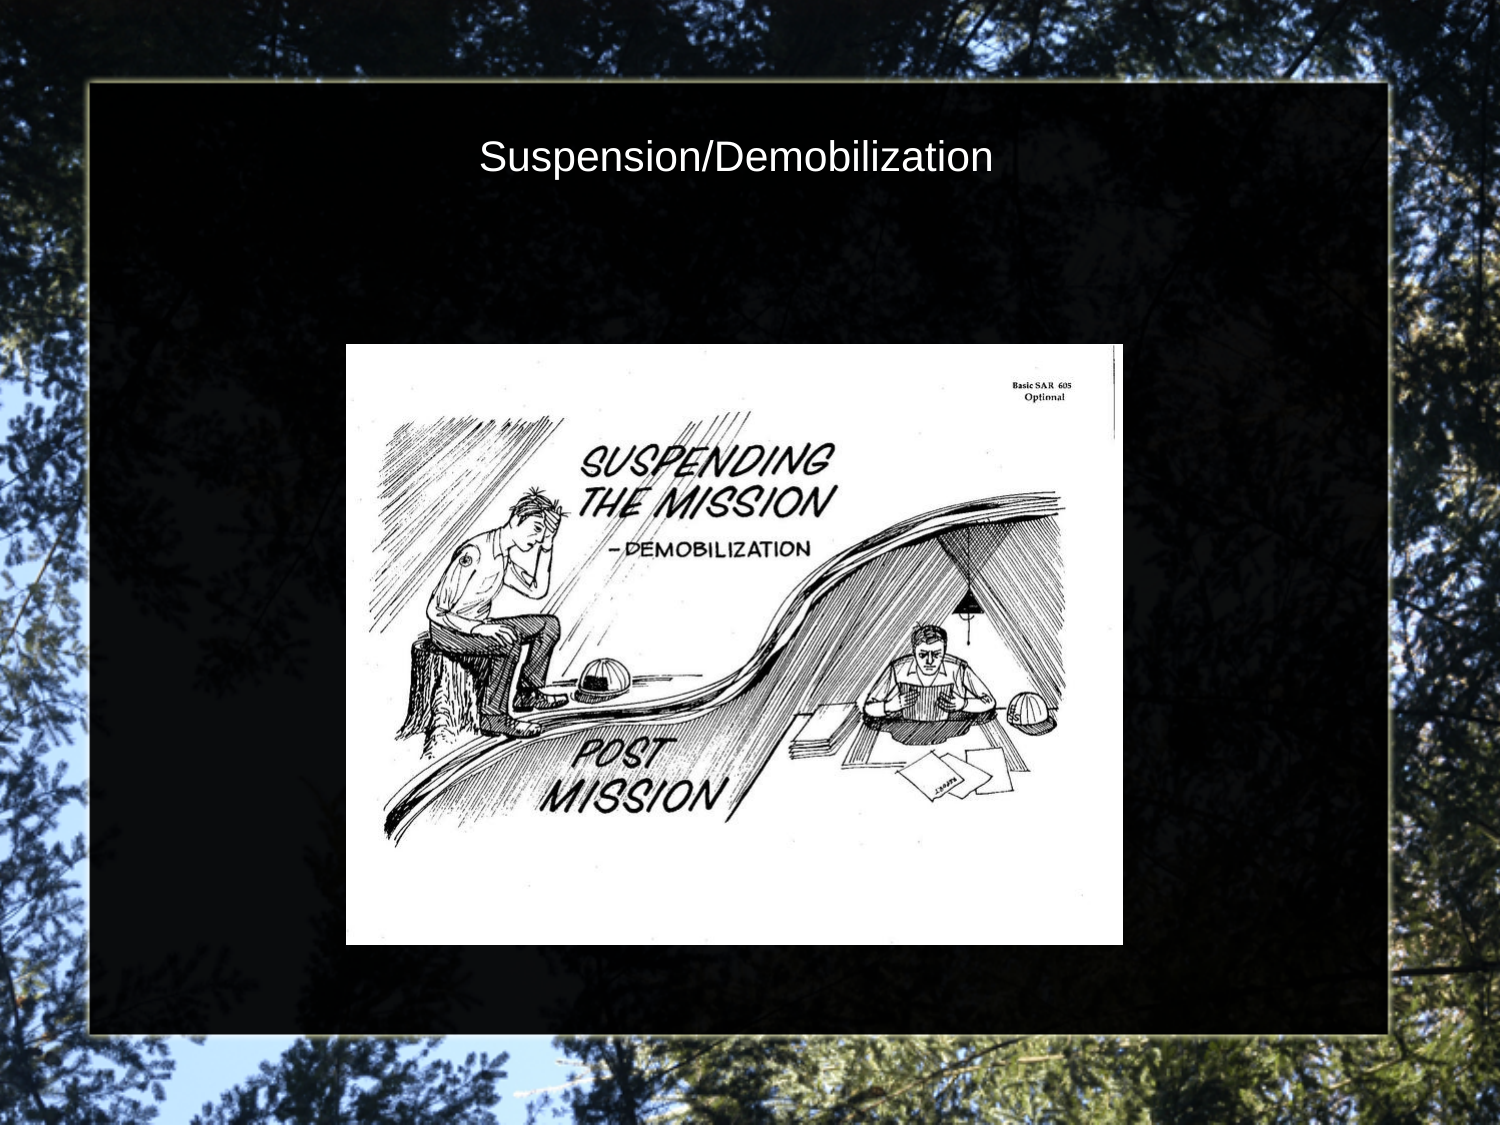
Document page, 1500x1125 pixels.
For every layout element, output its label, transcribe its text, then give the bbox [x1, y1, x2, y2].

picture [0, 0, 1500, 1125]
title Suspension/Demobilization [80, 80, 1393, 233]
